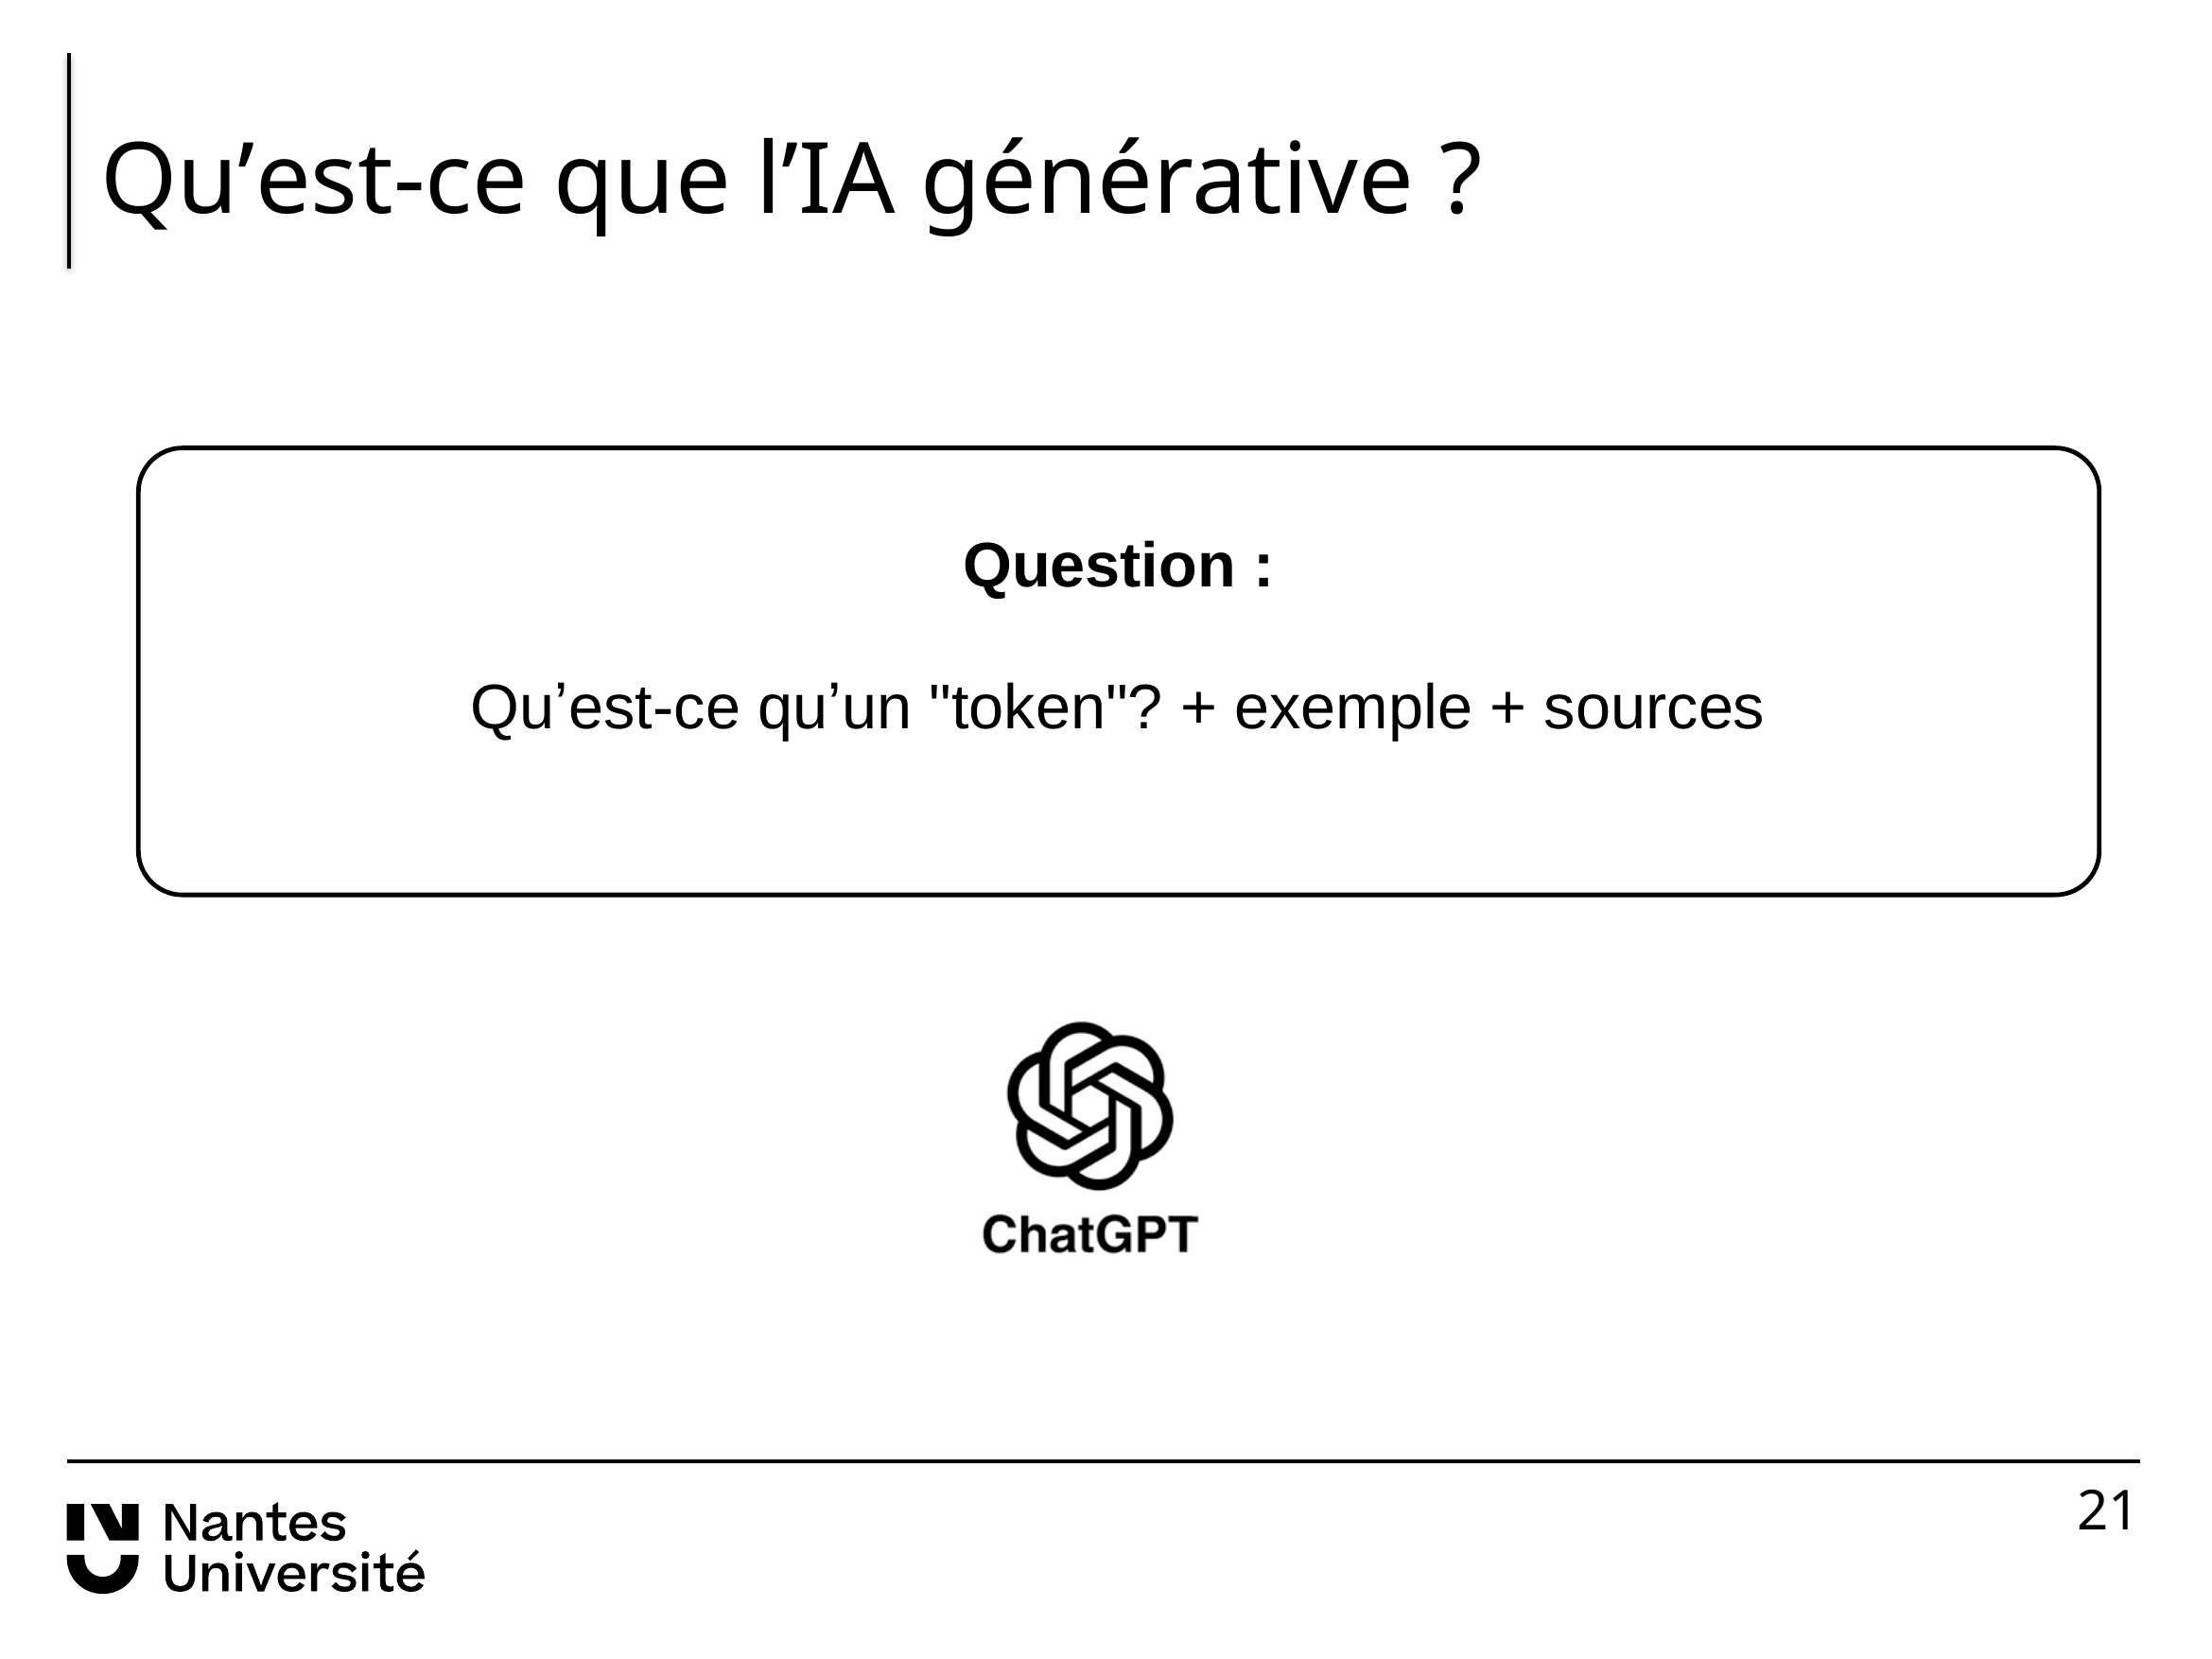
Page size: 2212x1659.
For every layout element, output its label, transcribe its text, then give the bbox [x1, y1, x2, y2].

text_box Question : Quʼest-ce quʼun "token"? + exemple + sources [138, 447, 2099, 896]
picture [938, 989, 1241, 1293]
title Quʼest-ce que lʼIA générative ? [100, 106, 2023, 256]
slide_number <numéro> [1815, 1478, 2140, 1546]
